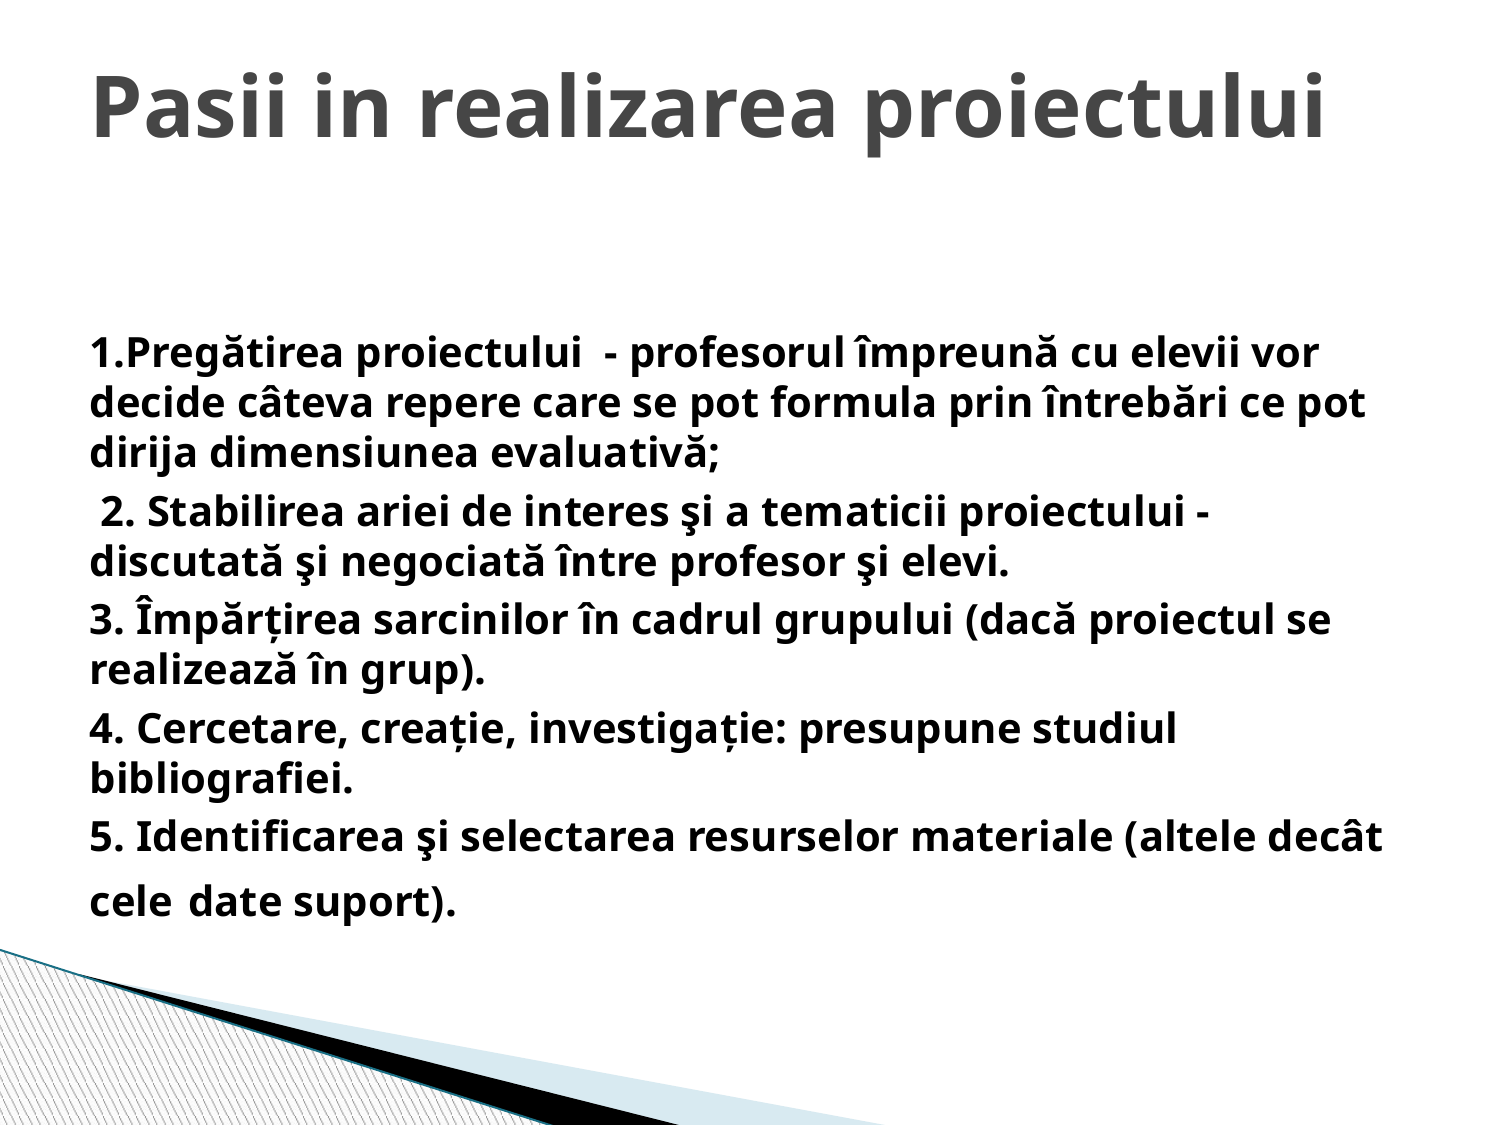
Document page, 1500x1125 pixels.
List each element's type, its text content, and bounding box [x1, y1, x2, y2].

picture [0, 952, 543, 1125]
list 1.Pregătirea proiectului - profesorul împreună cu elevii vor decide câteva repere care se pot formula prin întrebări ce pot dirija dimensiunea evaluativă; 2. Stabilirea ariei de interes şi a tematicii proiectului - discutată şi negociată între profesor şi elevi. 3. Împărțirea sarcinilor în cadrul grupului (dacă proiectul se realizează în grup). 4. Cercetare, creație, investigație: presupune studiul bibliografiei. 5. Identificarea şi selectarea resurselor materiale (altele decât cele date suport). [75, 243, 1425, 986]
title Pasii in realizarea proiectului [75, 45, 1425, 233]
